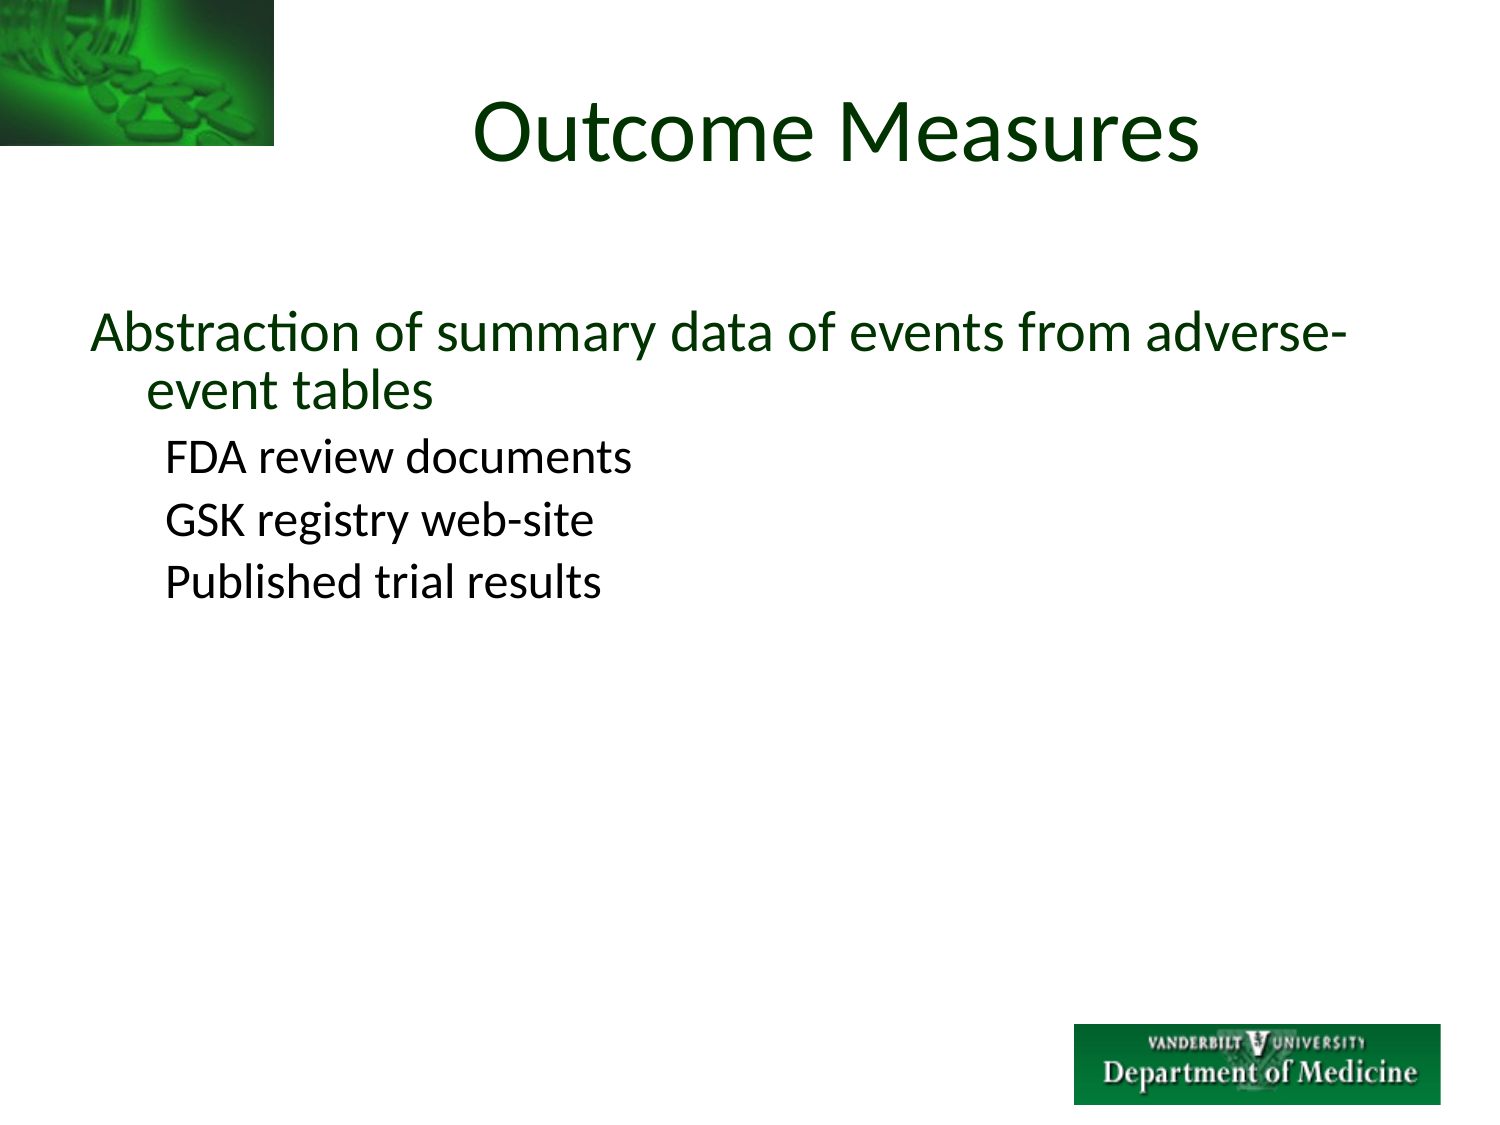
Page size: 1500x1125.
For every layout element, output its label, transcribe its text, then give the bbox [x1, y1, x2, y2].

picture [1074, 1024, 1441, 1105]
picture [0, 0, 274, 146]
title Outcome Measures [224, 45, 1450, 233]
list Abstraction of summary data of events from adverse-event tables FDA review documents GSK registry web-site Published trial results [75, 299, 1426, 1043]
